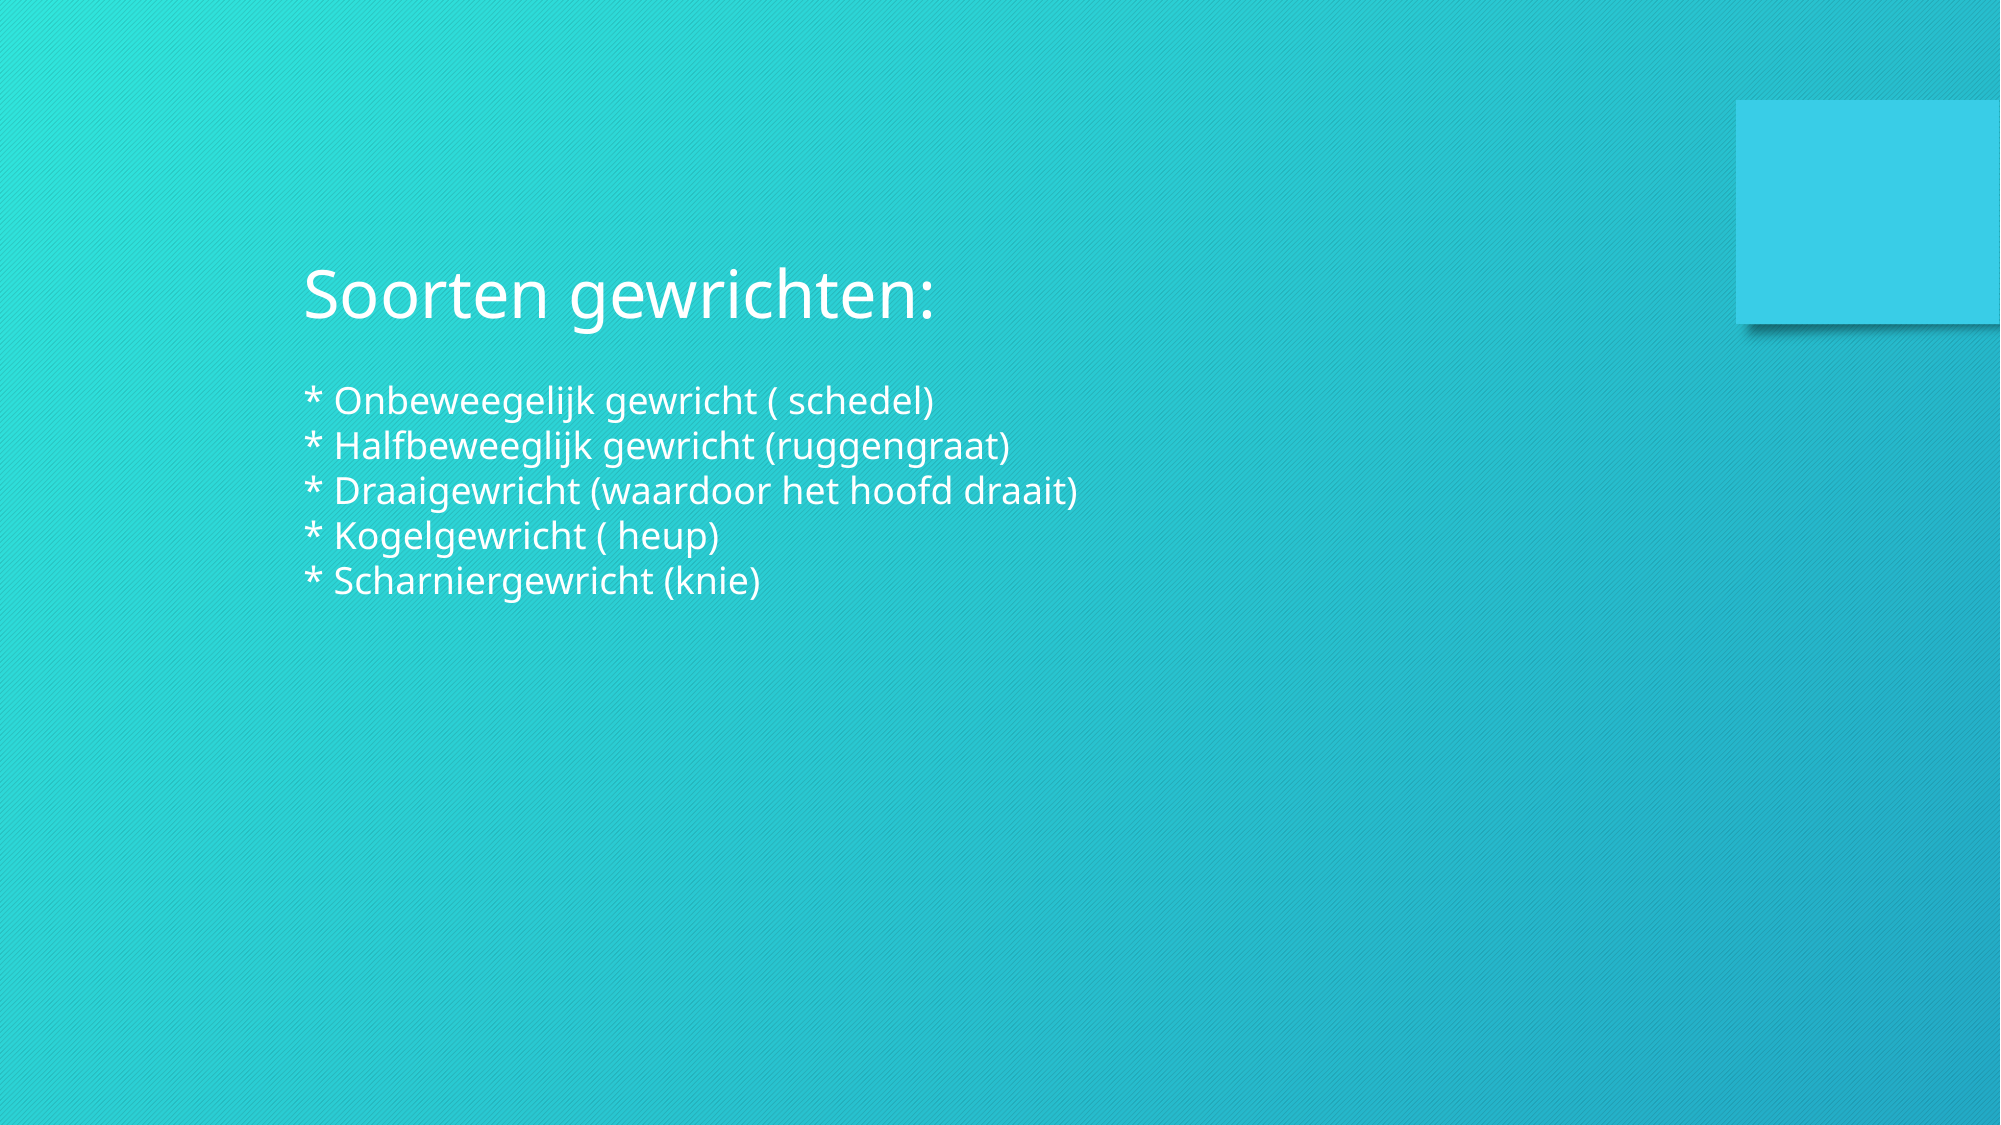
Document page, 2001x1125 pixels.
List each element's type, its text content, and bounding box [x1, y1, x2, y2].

text_box Soorten gewrichten: * Onbeweegelijk gewricht ( schedel) * Halfbeweeglijk gewricht (ruggengraat) * Draaigewricht (waardoor het hoofd draait) * Kogelgewricht ( heup) * Scharniergewricht (knie) [288, 244, 1167, 659]
